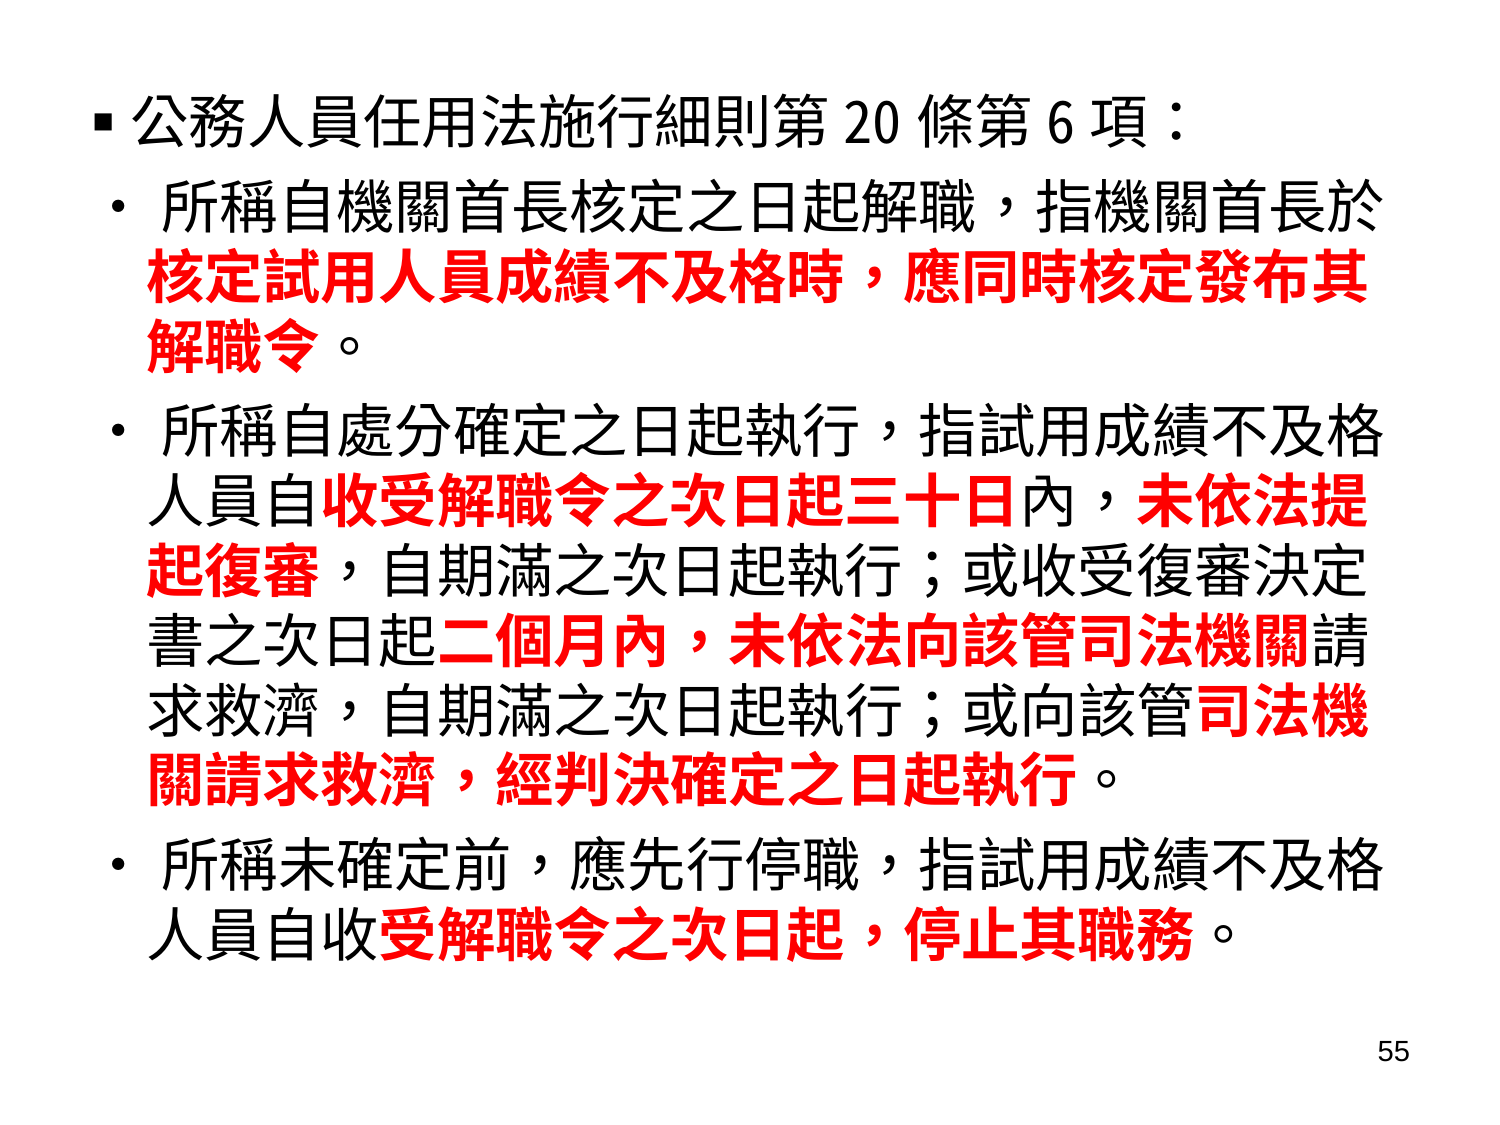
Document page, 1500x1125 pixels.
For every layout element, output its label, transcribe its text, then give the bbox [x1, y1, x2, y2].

list 公務人員任用法施行細則第20條第6項： •所稱自機關首長核定之日起解職，指機關首長於核定試用人員成績不及格時，應同時核定發布其解職令。 •所稱自處分確定之日起執行，指試用成績不及格人員自收受解職令之次日起三十日內，未依法提起復審，自期滿之次日起執行；或收受復審決定書之次日起二個月內，未依法向該管司法機關請求救濟，自期滿之次日起執行；或向該管司法機關請求救濟，經判決確定之日起執行。 •所稱未確定前，應先行停職，指試用成績不及格人員自收受解職令之次日起，停止其職務。 [75, 78, 1426, 1005]
